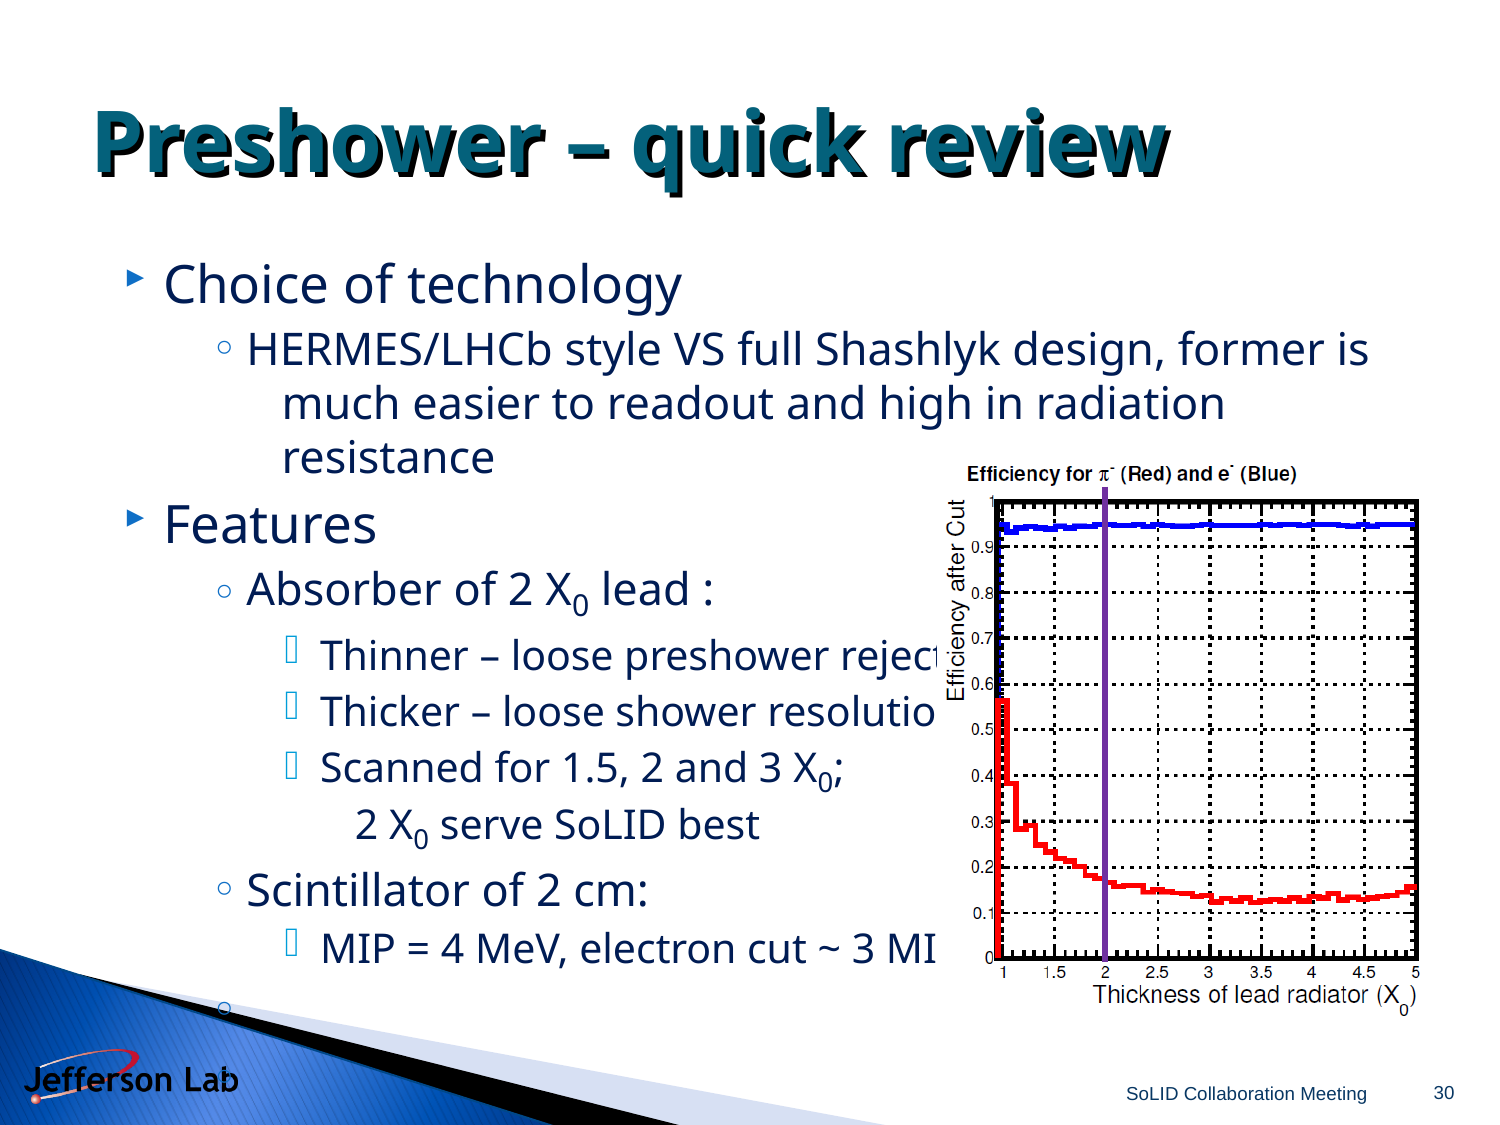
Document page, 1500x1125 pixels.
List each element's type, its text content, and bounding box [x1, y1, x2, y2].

picture [937, 450, 1436, 1024]
title Preshower – quick review [75, 45, 1426, 233]
text_box SoLID Collaboration Meeting [1074, 1051, 1418, 1112]
list Choice of technology HERMES/LHCb style VS full Shashlyk design, former is much easier to readout and high in radiation resistance Features Absorber of 2 X0 lead : Thinner – loose preshower rejection Thicker – loose shower resolution Scanned for 1.5, 2 and 3 X0; 2 X0 serve SoLID best Scintillator of 2 cm: MIP = 4 MeV, electron cut ~ 3 MIP [75, 243, 1426, 986]
text_box 30 [1418, 1051, 1479, 1112]
